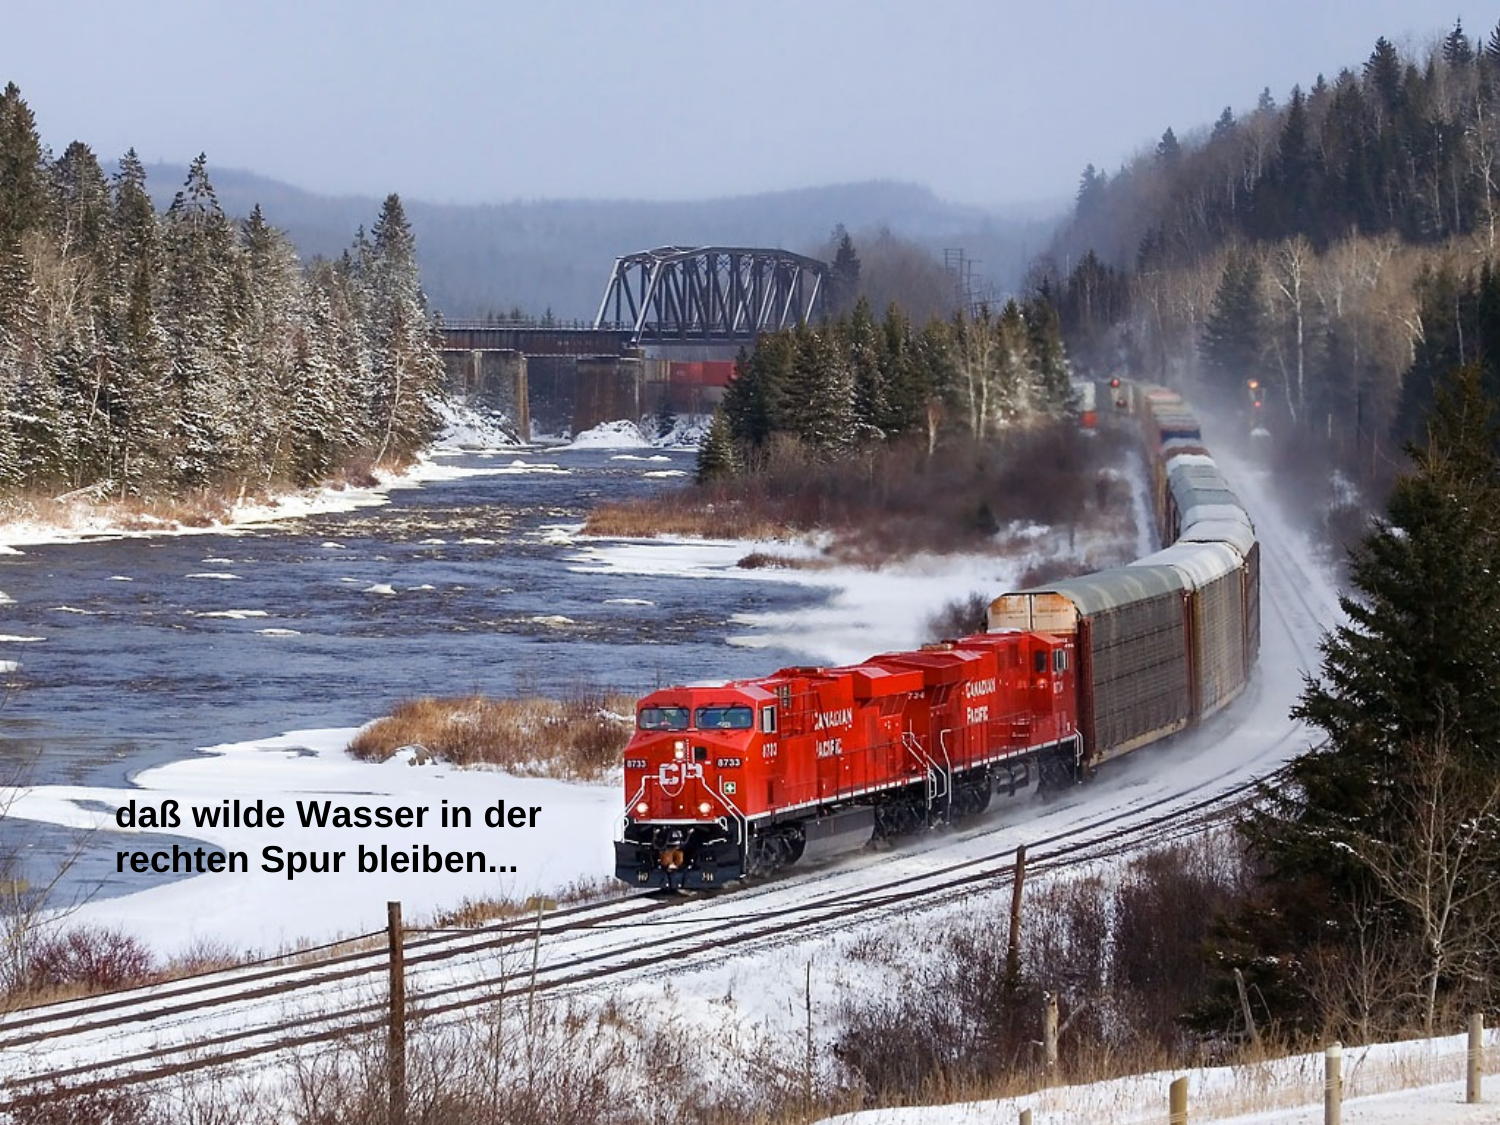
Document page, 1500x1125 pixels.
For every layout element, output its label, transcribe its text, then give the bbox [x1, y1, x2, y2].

picture [0, 0, 1500, 1125]
text_box daß wilde Wasser in der rechten Spur bleiben... [99, 782, 620, 888]
